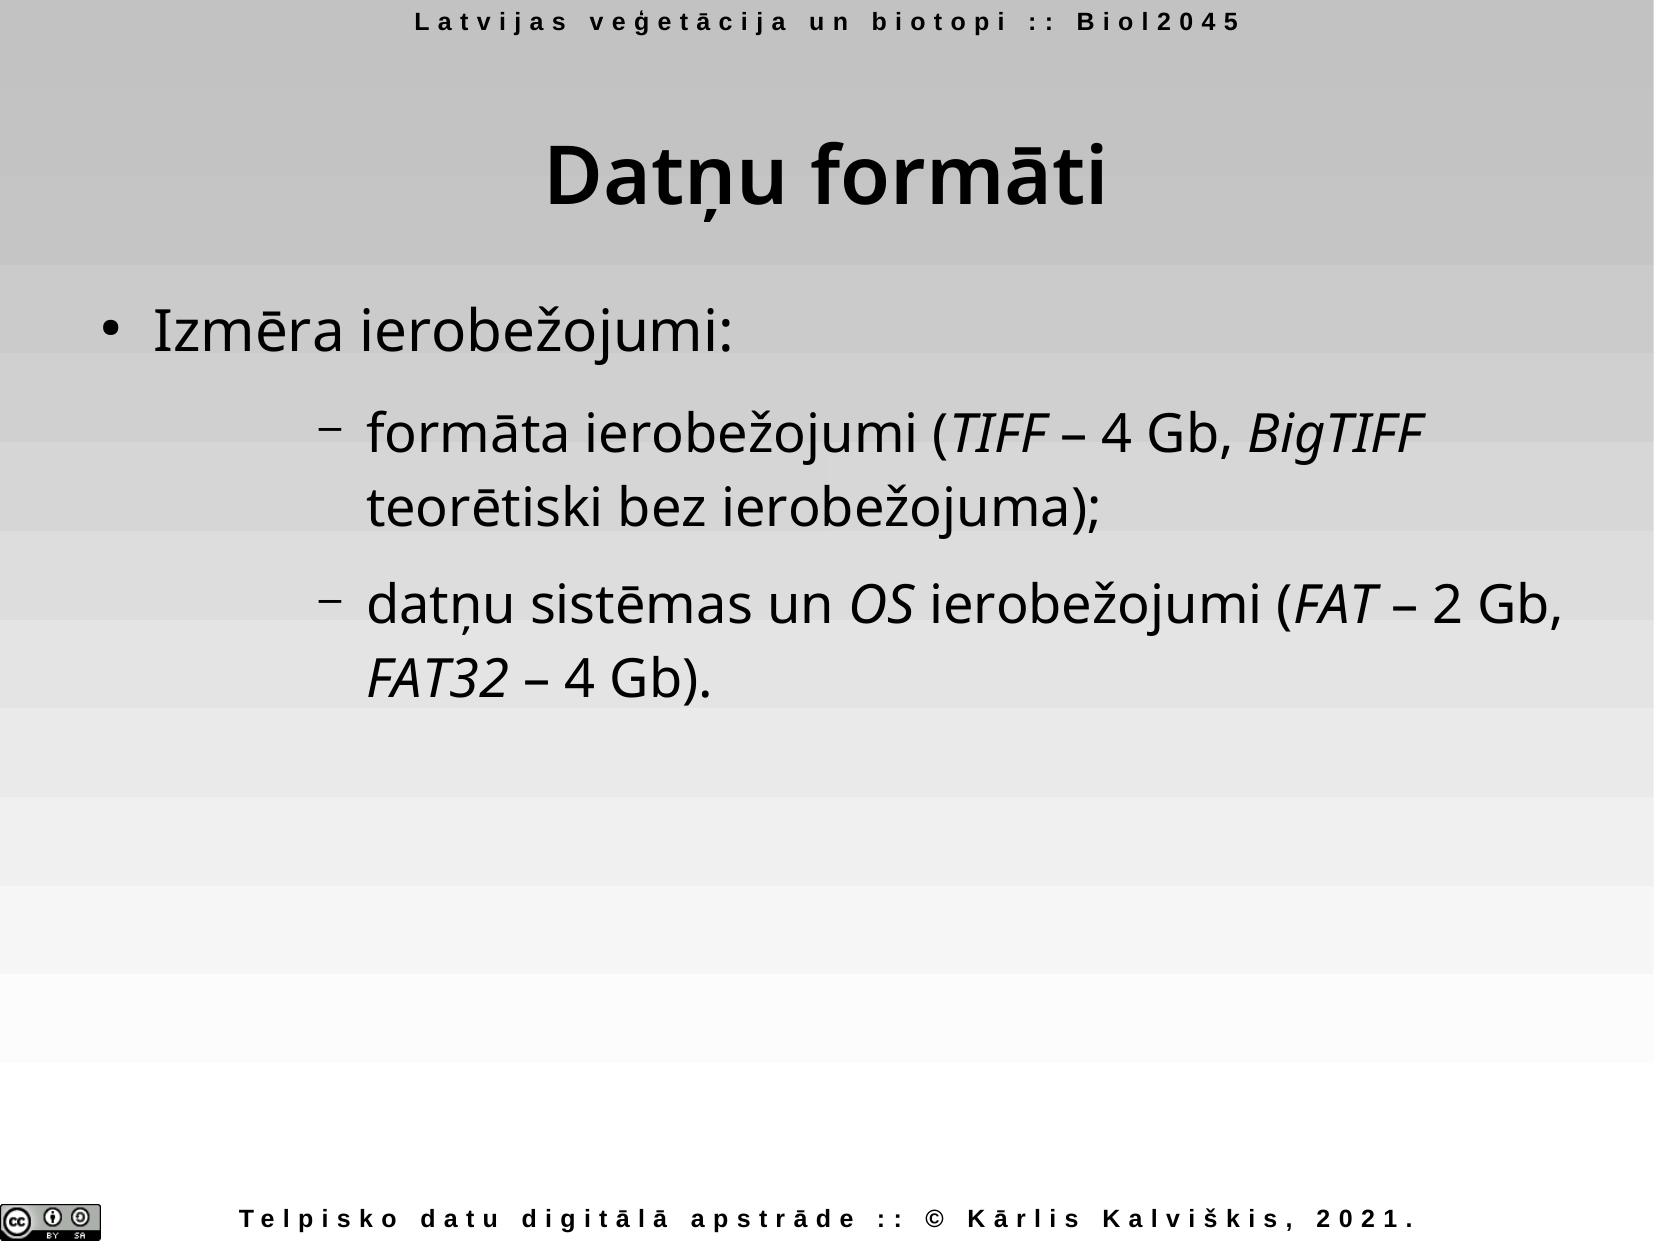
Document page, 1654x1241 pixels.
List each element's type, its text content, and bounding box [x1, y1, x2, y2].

picture [0, 0, 1654, 1241]
list Izmēra ierobežojumi: formāta ierobežojumi (TIFF – 4 Gb, BigTIFF teorētiski bez ierobežojuma); datņu sistēmas un OS ierobežojumi (FAT – 2 Gb, FAT32 – 4 Gb). [82, 289, 1571, 1098]
title Datņu formāti [29, 49, 1625, 296]
